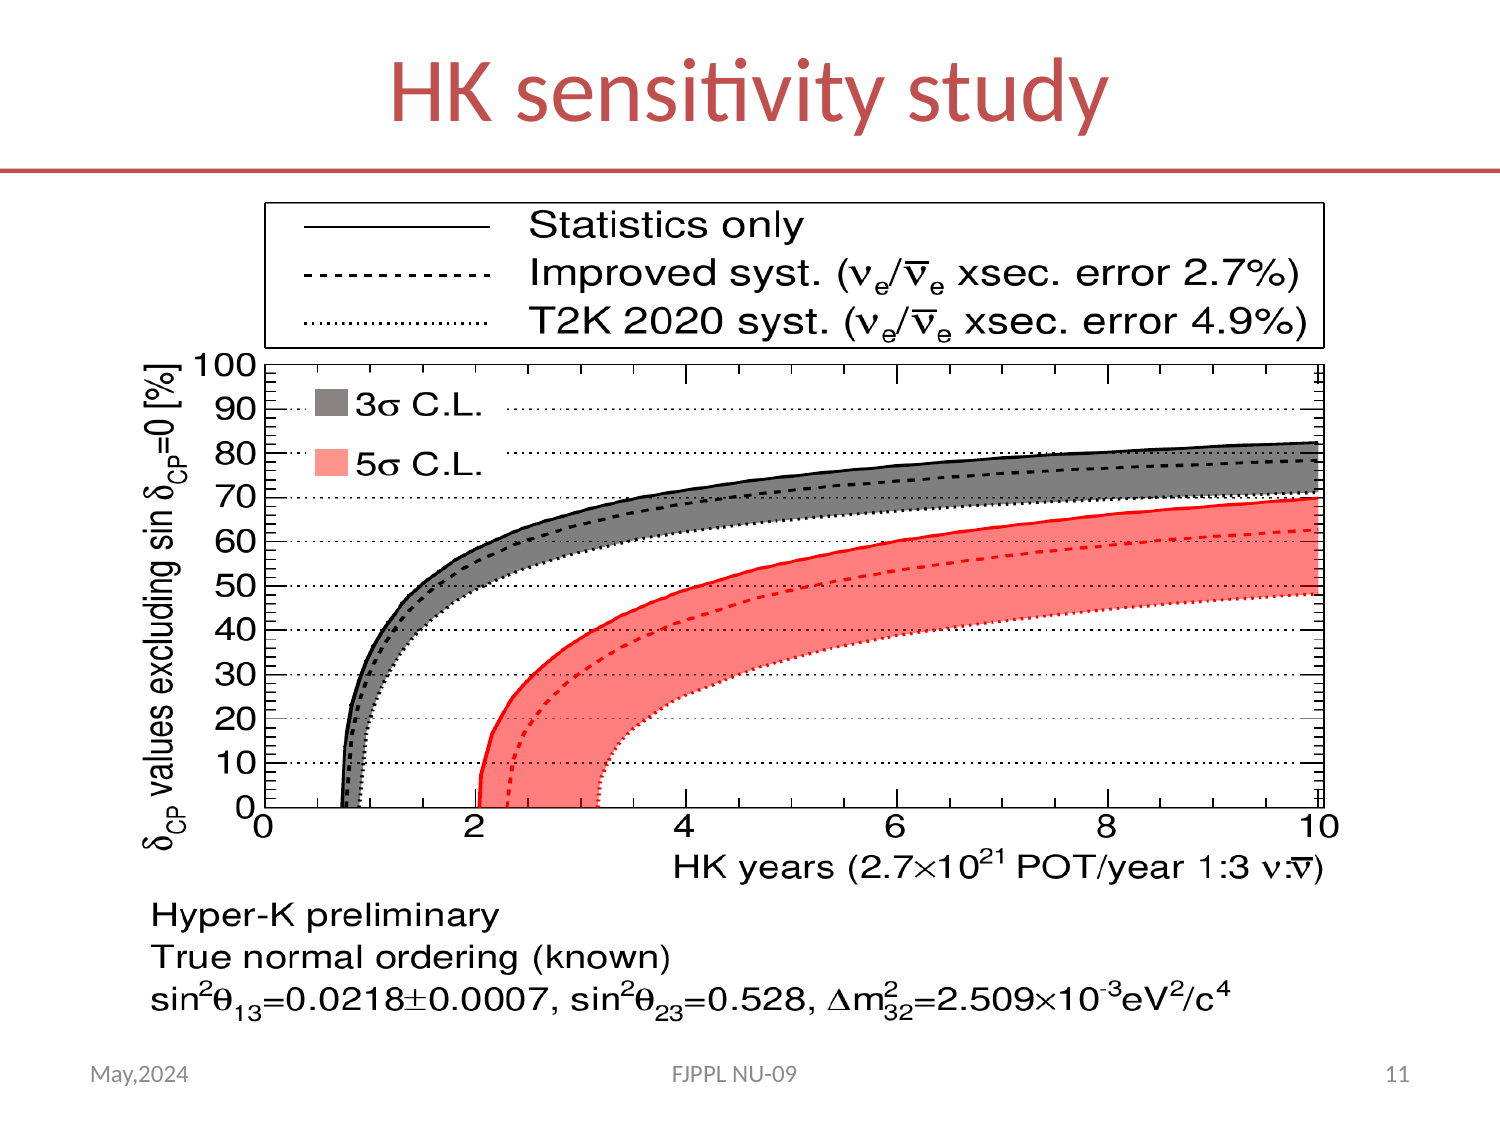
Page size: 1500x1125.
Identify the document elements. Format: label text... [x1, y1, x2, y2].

text_box HK sensitivity study [75, 29, 1425, 141]
text_box FJPPL NU-09 [464, 1042, 1005, 1103]
text_box 13 [1074, 1042, 1425, 1103]
picture [129, 188, 1371, 1033]
text_box May,2024 [74, 1042, 425, 1103]
